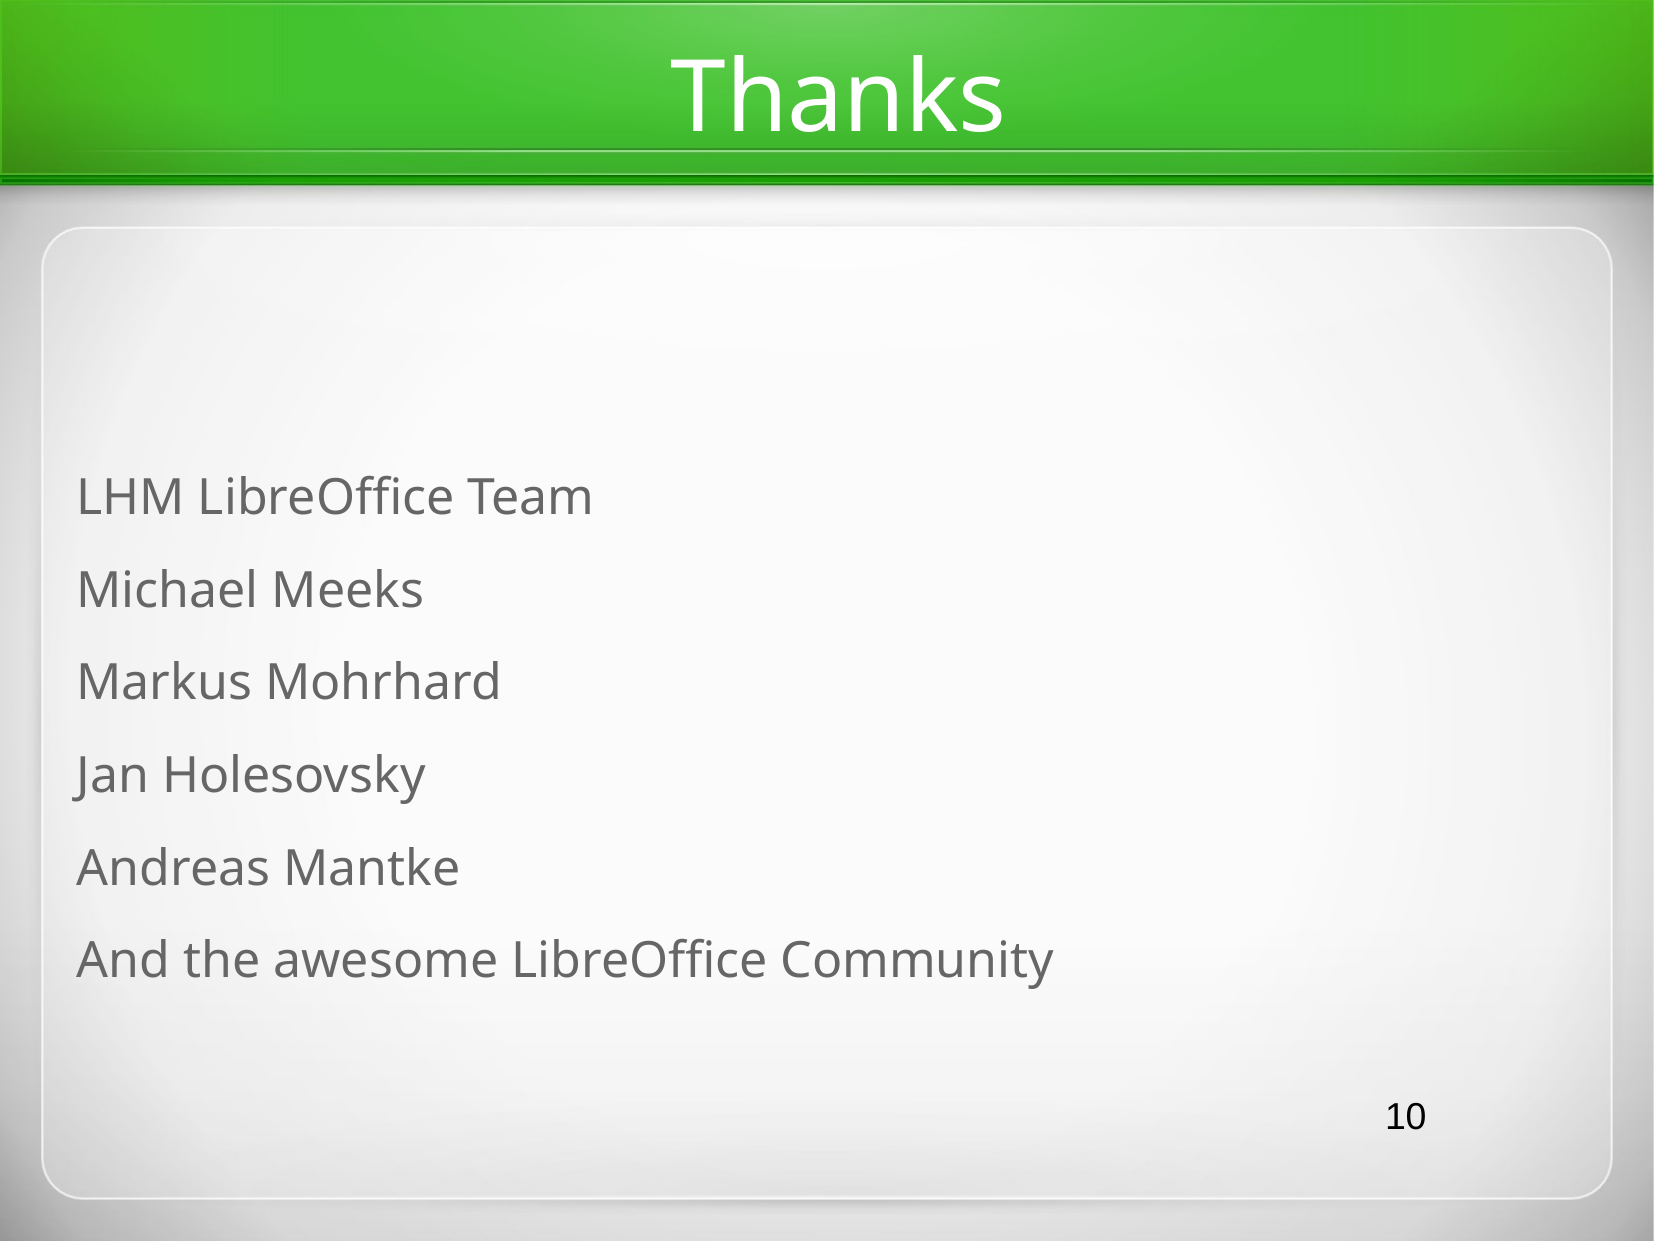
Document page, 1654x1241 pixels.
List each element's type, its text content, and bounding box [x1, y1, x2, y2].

list LHM LibreOffice Team Michael Meeks Markus Mohrhard Jan Holesovsky Andreas Mantke And the awesome LibreOffice Community [47, 236, 1612, 1202]
picture [0, 0, 1654, 1241]
title Thanks [82, 25, 1570, 172]
